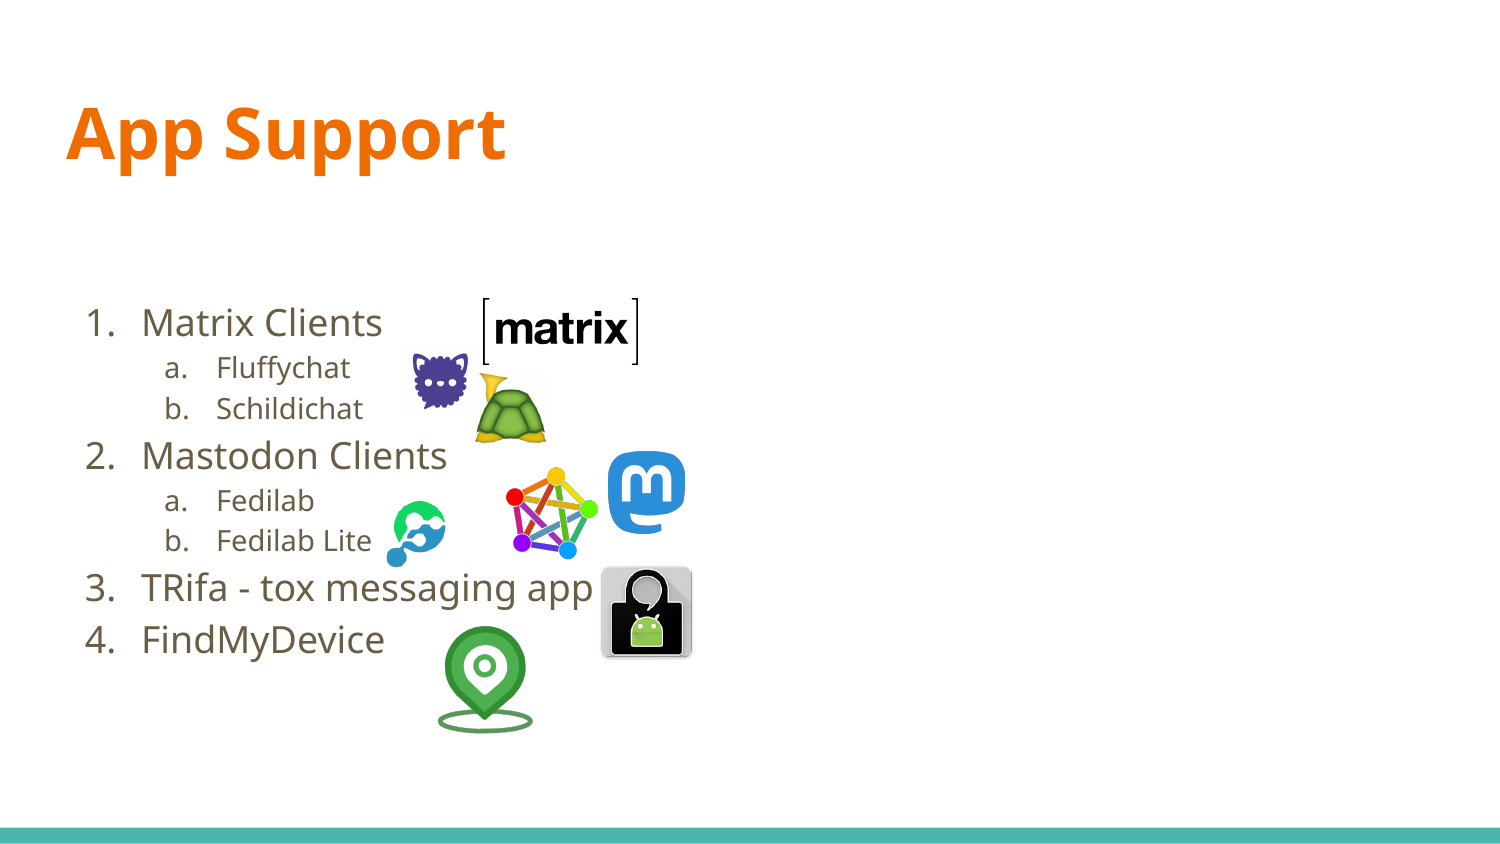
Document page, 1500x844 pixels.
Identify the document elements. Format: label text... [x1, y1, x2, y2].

list Matrix Clients Fluffychat Schildichat Mastodon Clients Fedilab Fedilab Lite TRifa - tox messaging app FindMyDevice [51, 207, 1449, 750]
picture [429, 625, 541, 737]
title App Support [51, 72, 1449, 189]
picture [483, 298, 638, 365]
picture [404, 345, 546, 443]
picture [608, 451, 685, 534]
picture [382, 501, 449, 567]
picture [498, 463, 703, 668]
